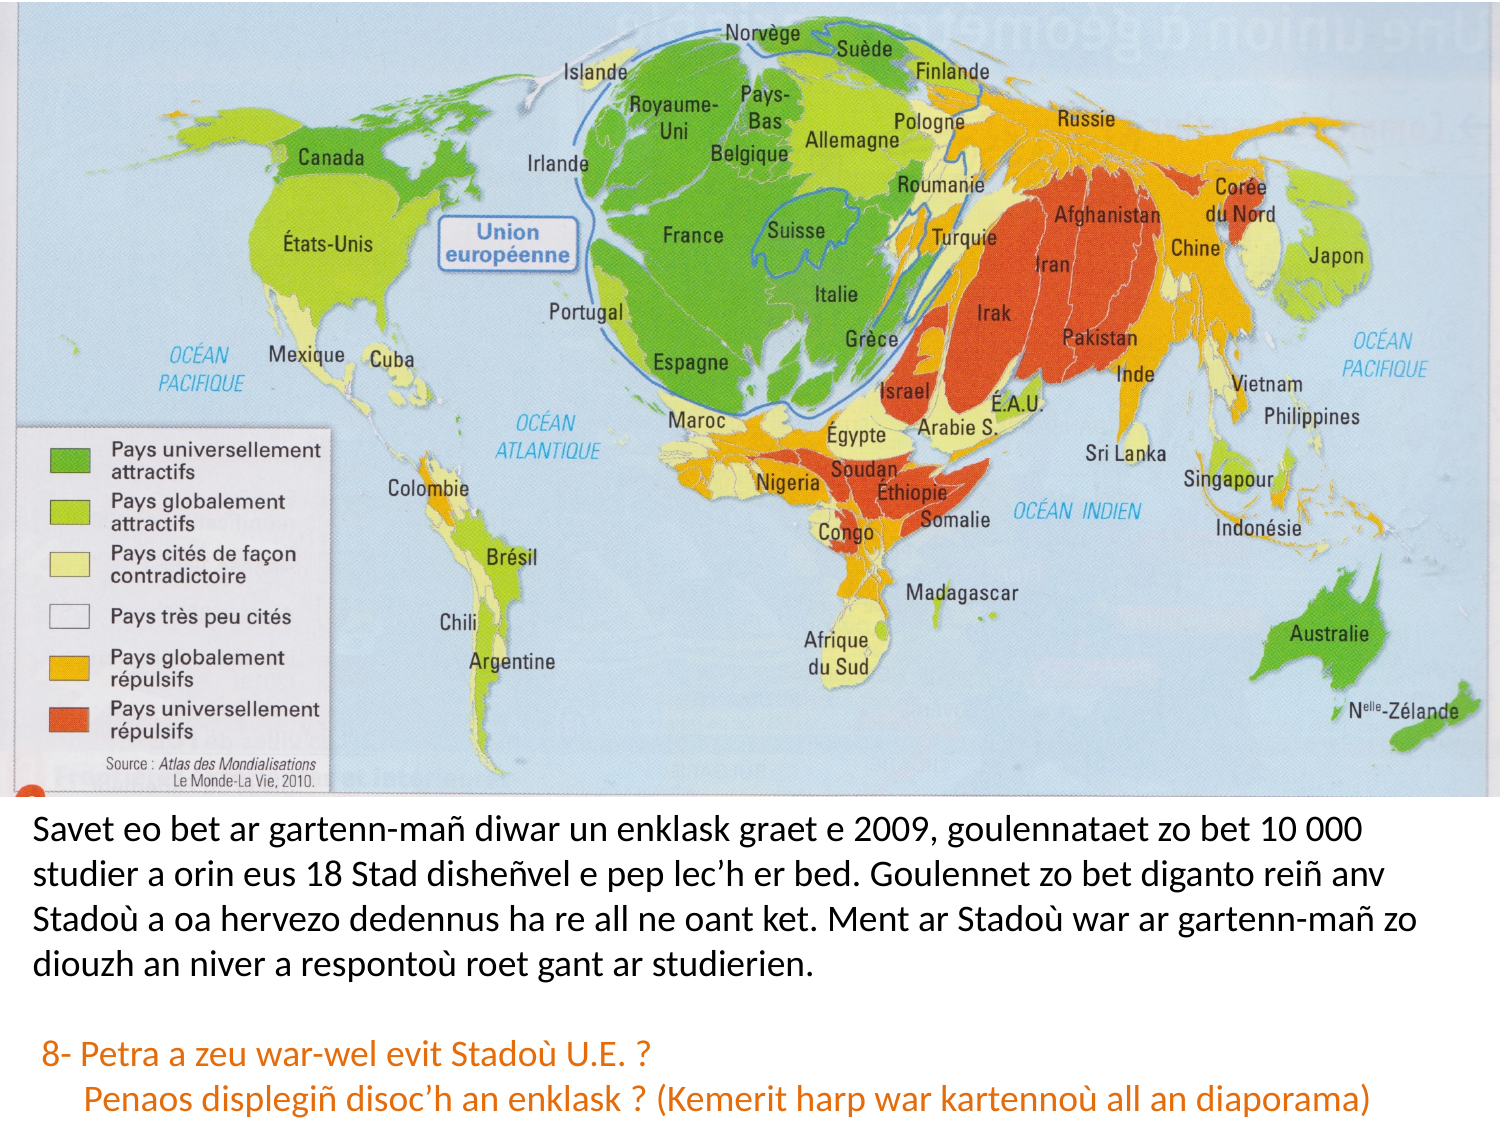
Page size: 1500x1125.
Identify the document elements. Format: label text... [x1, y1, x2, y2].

picture [0, 2, 1500, 797]
text_box Savet eo bet ar gartenn-mañ diwar un enklask graet e 2009, goulennataet zo bet 10 000 studier a orin eus 18 Stad disheñvel e pep lec’h er bed. Goulennet zo bet diganto reiñ anv Stadoù a oa hervezo dedennus ha re all ne oant ket. Ment ar Stadoù war ar gartenn-mañ zo diouzh an niver a respontoù roet gant ar studierien. 8- Petra a zeu war-wel evit Stadoù U.E. ? Penaos displegiñ disoc’h an enklask ? (Kemerit harp war kartennoù all an diaporama) [17, 796, 1471, 1125]
